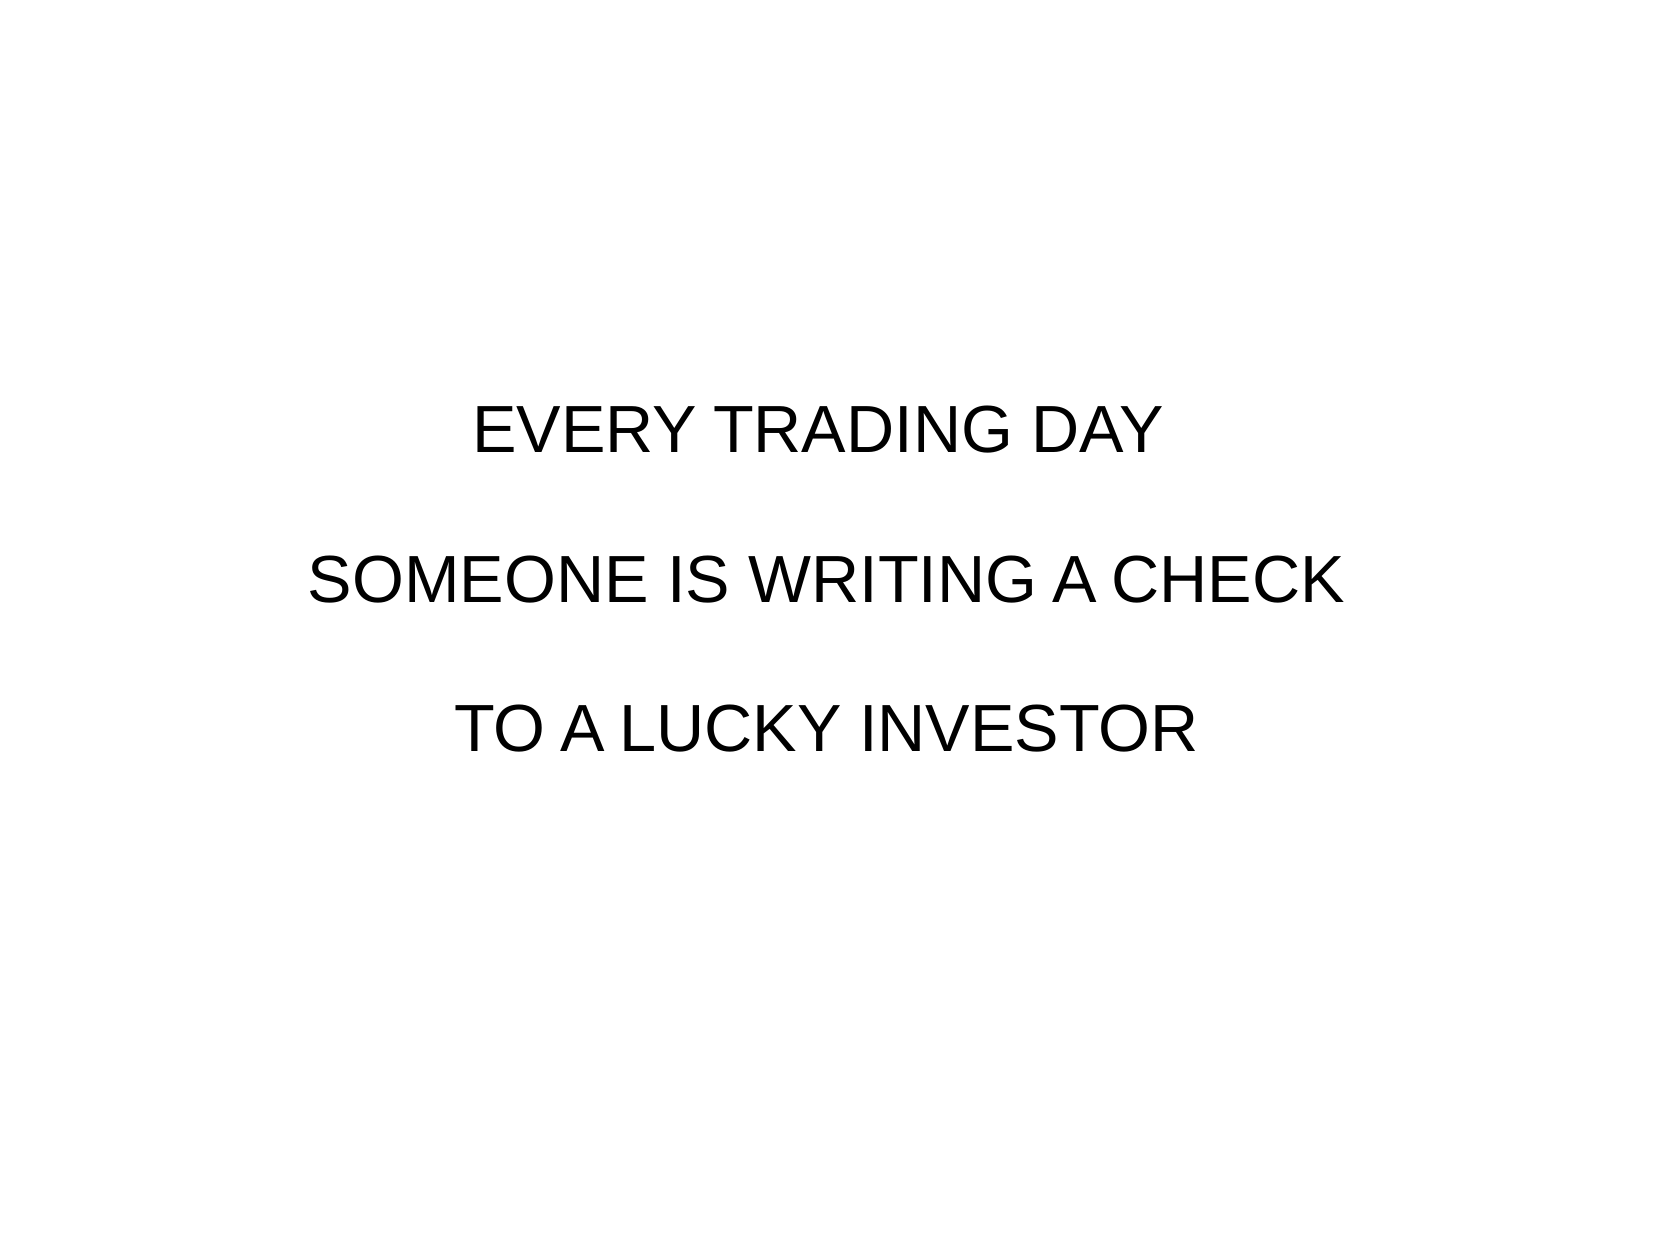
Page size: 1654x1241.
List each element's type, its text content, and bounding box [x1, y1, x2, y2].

subtitle EVERY TRADING DAY SOMEONE IS WRITING A CHECK TO A LUCKY INVESTOR [82, 49, 1571, 1109]
